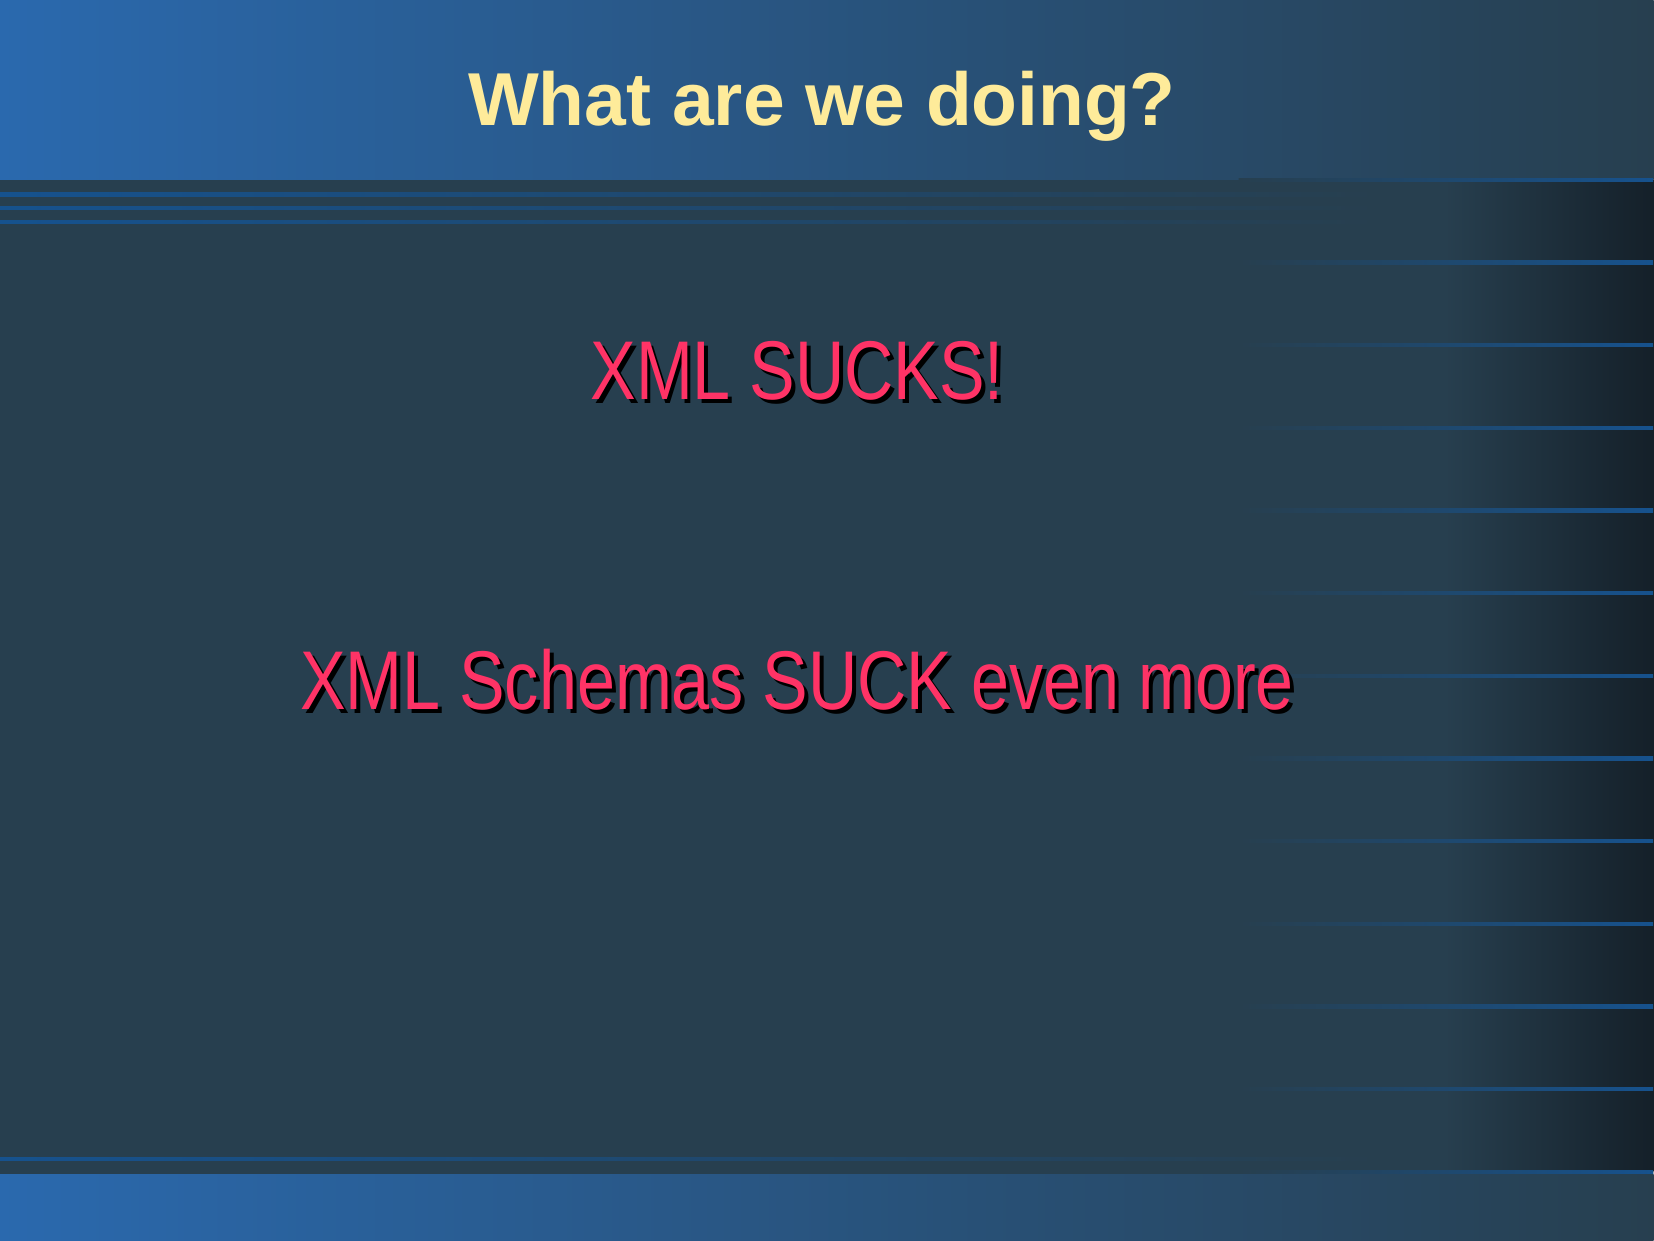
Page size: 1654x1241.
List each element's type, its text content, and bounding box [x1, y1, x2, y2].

list XML SUCKS! XML Schemas SUCK even more [94, 319, 1501, 1013]
title What are we doing? [91, 34, 1553, 158]
